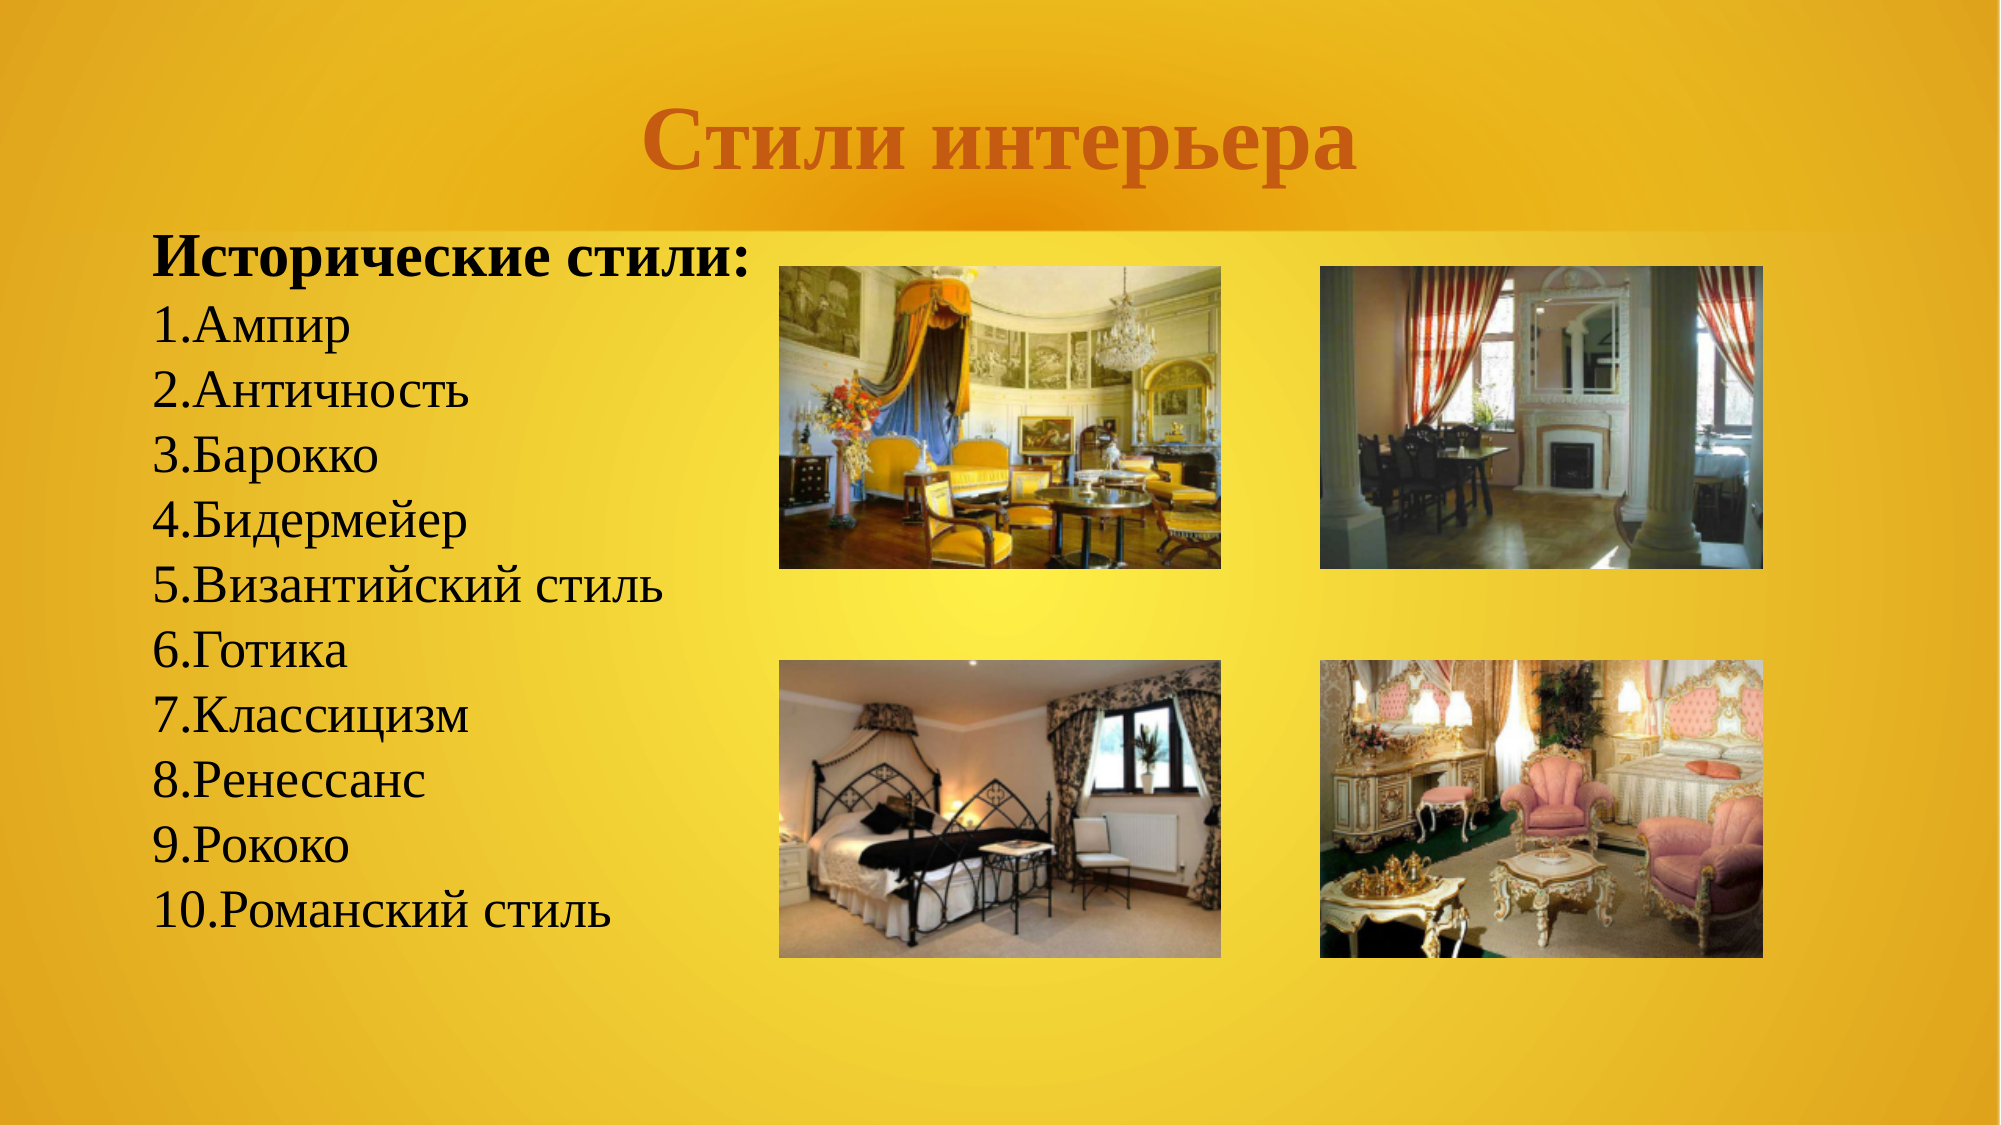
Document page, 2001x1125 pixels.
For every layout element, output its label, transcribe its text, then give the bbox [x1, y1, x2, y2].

text_box Исторические стили: Ампир Античность Барокко Бидермейер Византийский стиль Готика Классицизм Ренессанс Рококо Романский стиль [137, 206, 1863, 1013]
text_box Стили интерьера [137, 59, 1863, 206]
picture [0, 0, 2000, 1125]
